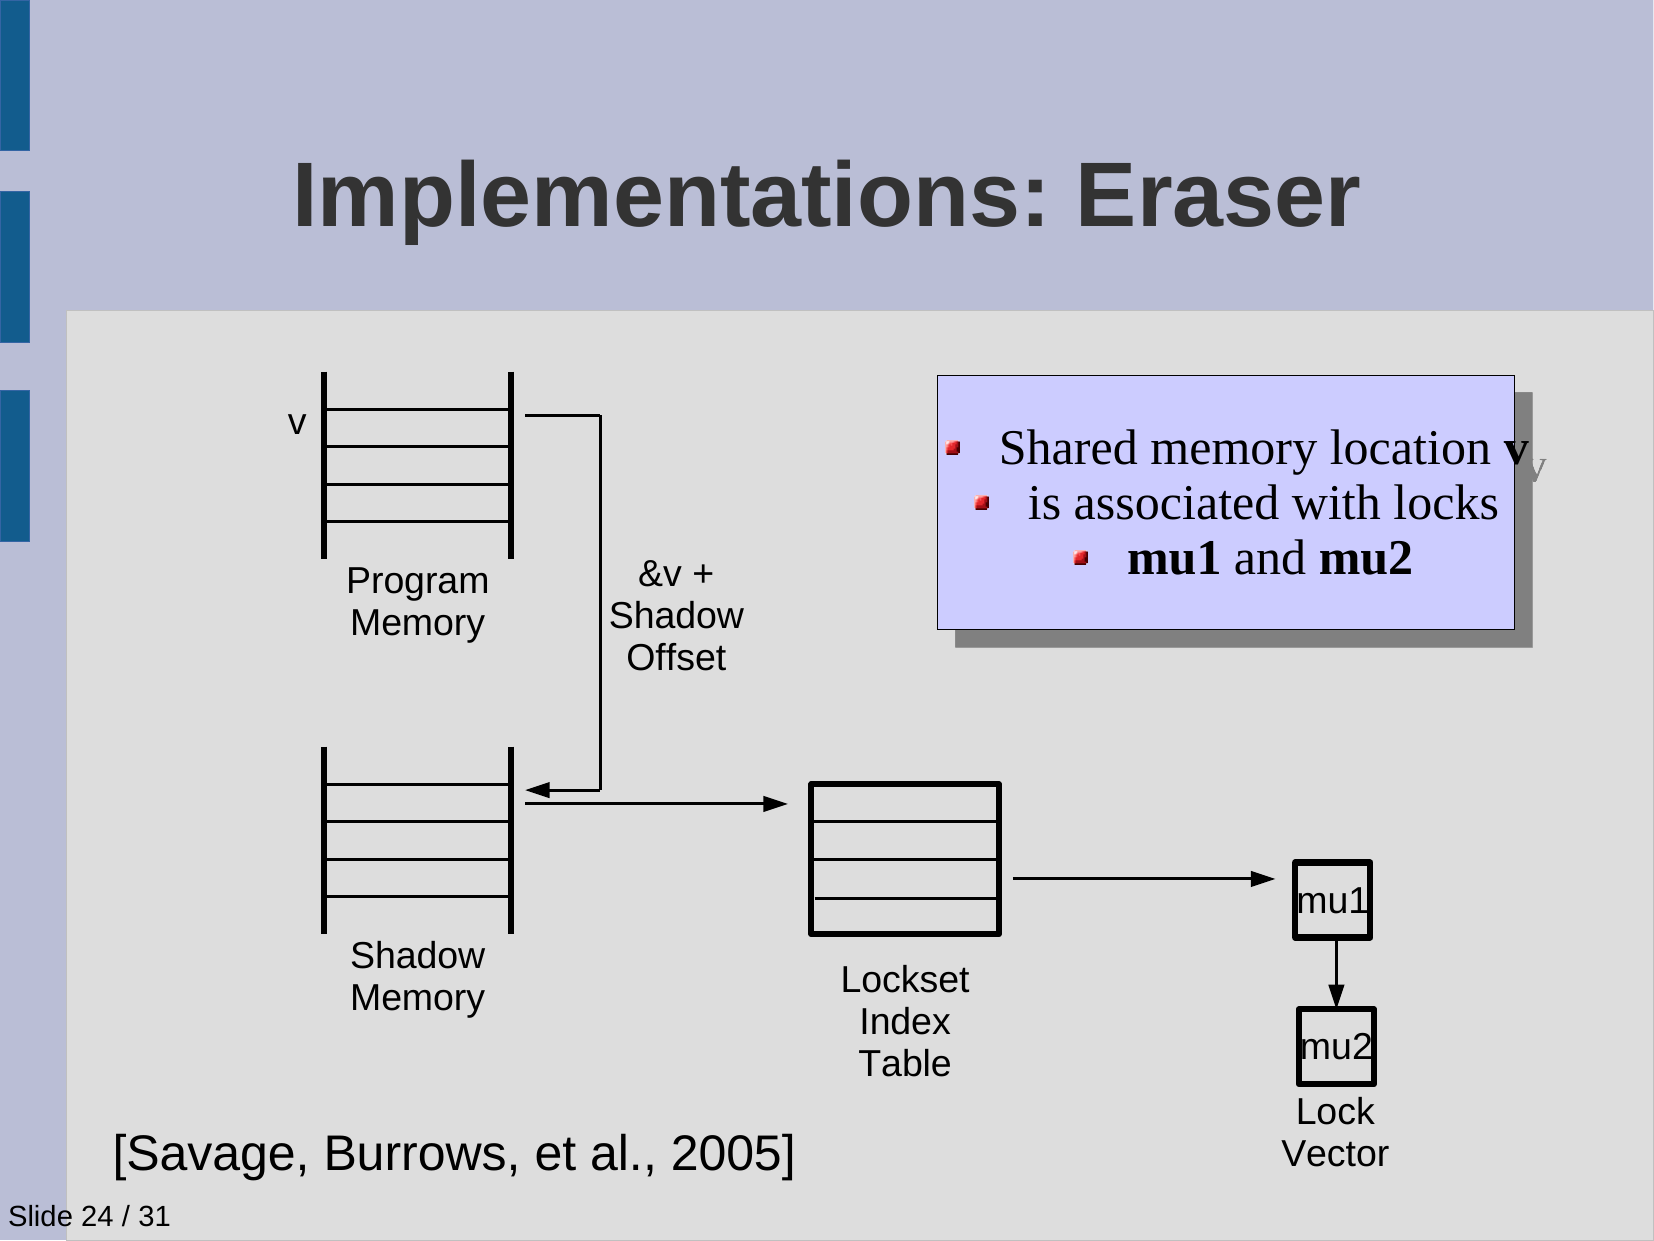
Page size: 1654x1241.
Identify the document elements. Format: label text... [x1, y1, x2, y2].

picture [974, 495, 989, 510]
picture [1073, 550, 1088, 565]
picture [945, 440, 960, 455]
text_box mu1 [1295, 862, 1371, 938]
text_box mu2 [1298, 1009, 1374, 1085]
text_box Shared memory location v is associated with locks mu1 and mu2 [937, 375, 1515, 630]
